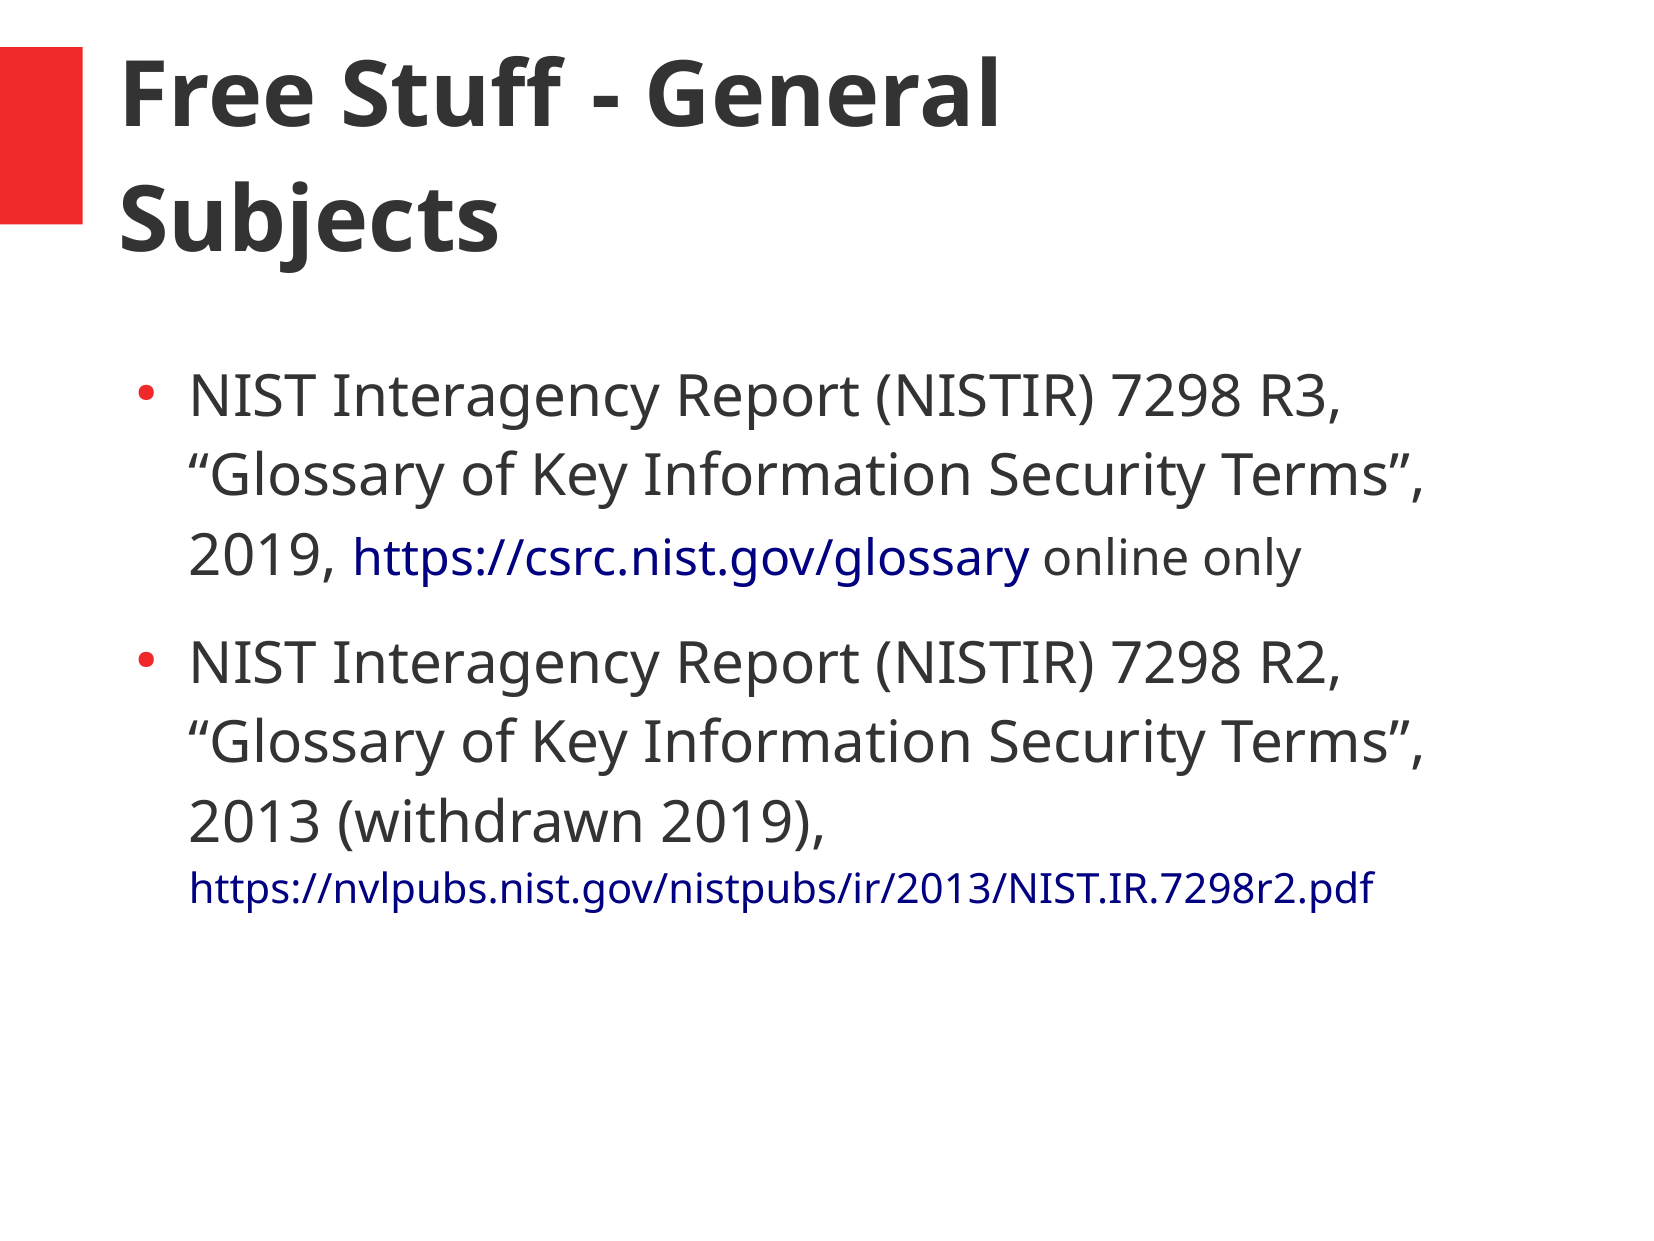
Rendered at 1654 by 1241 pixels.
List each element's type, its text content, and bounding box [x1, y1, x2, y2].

title Free Stuff - General Subjects [118, 0, 1336, 320]
list NIST Interagency Report (NISTIR) 7298 R3, “Glossary of Key Information Security Terms”, 2019, https://csrc.nist.gov/glossary online only NIST Interagency Report (NISTIR) 7298 R2, “Glossary of Key Information Security Terms”, 2013 (withdrawn 2019), https://nvlpubs.nist.gov/nistpubs/ir/2013/NIST.IR.7298r2.pdf [118, 354, 1536, 1074]
